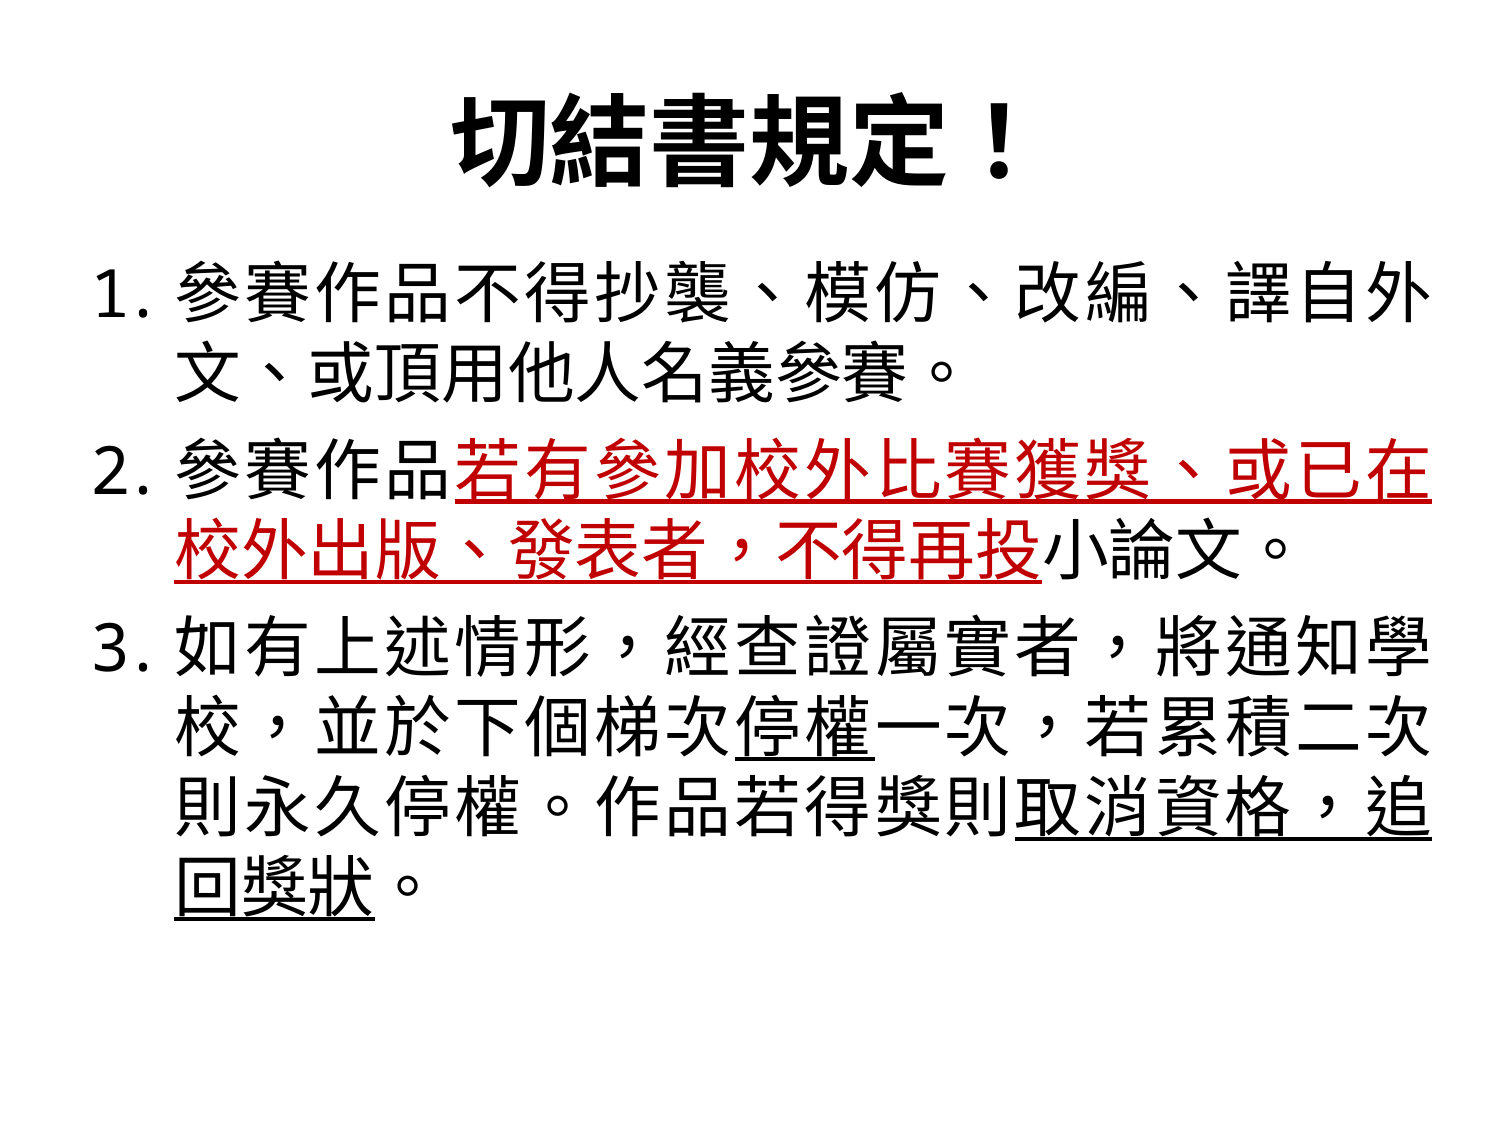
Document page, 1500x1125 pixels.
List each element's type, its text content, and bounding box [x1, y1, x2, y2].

title 切結書規定！ [75, 45, 1426, 233]
list 參賽作品不得抄襲、模仿、改編、譯自外文、或頂用他人名義參賽。 參賽作品若有參加校外比賽獲獎、或已在校外出版、發表者，不得再投小論文。 如有上述情形，經查證屬實者，將通知學校，並於下個梯次停權一次，若累積二次則永久停權。作品若得獎則取消資格，追回獎狀。 [75, 243, 1447, 1071]
